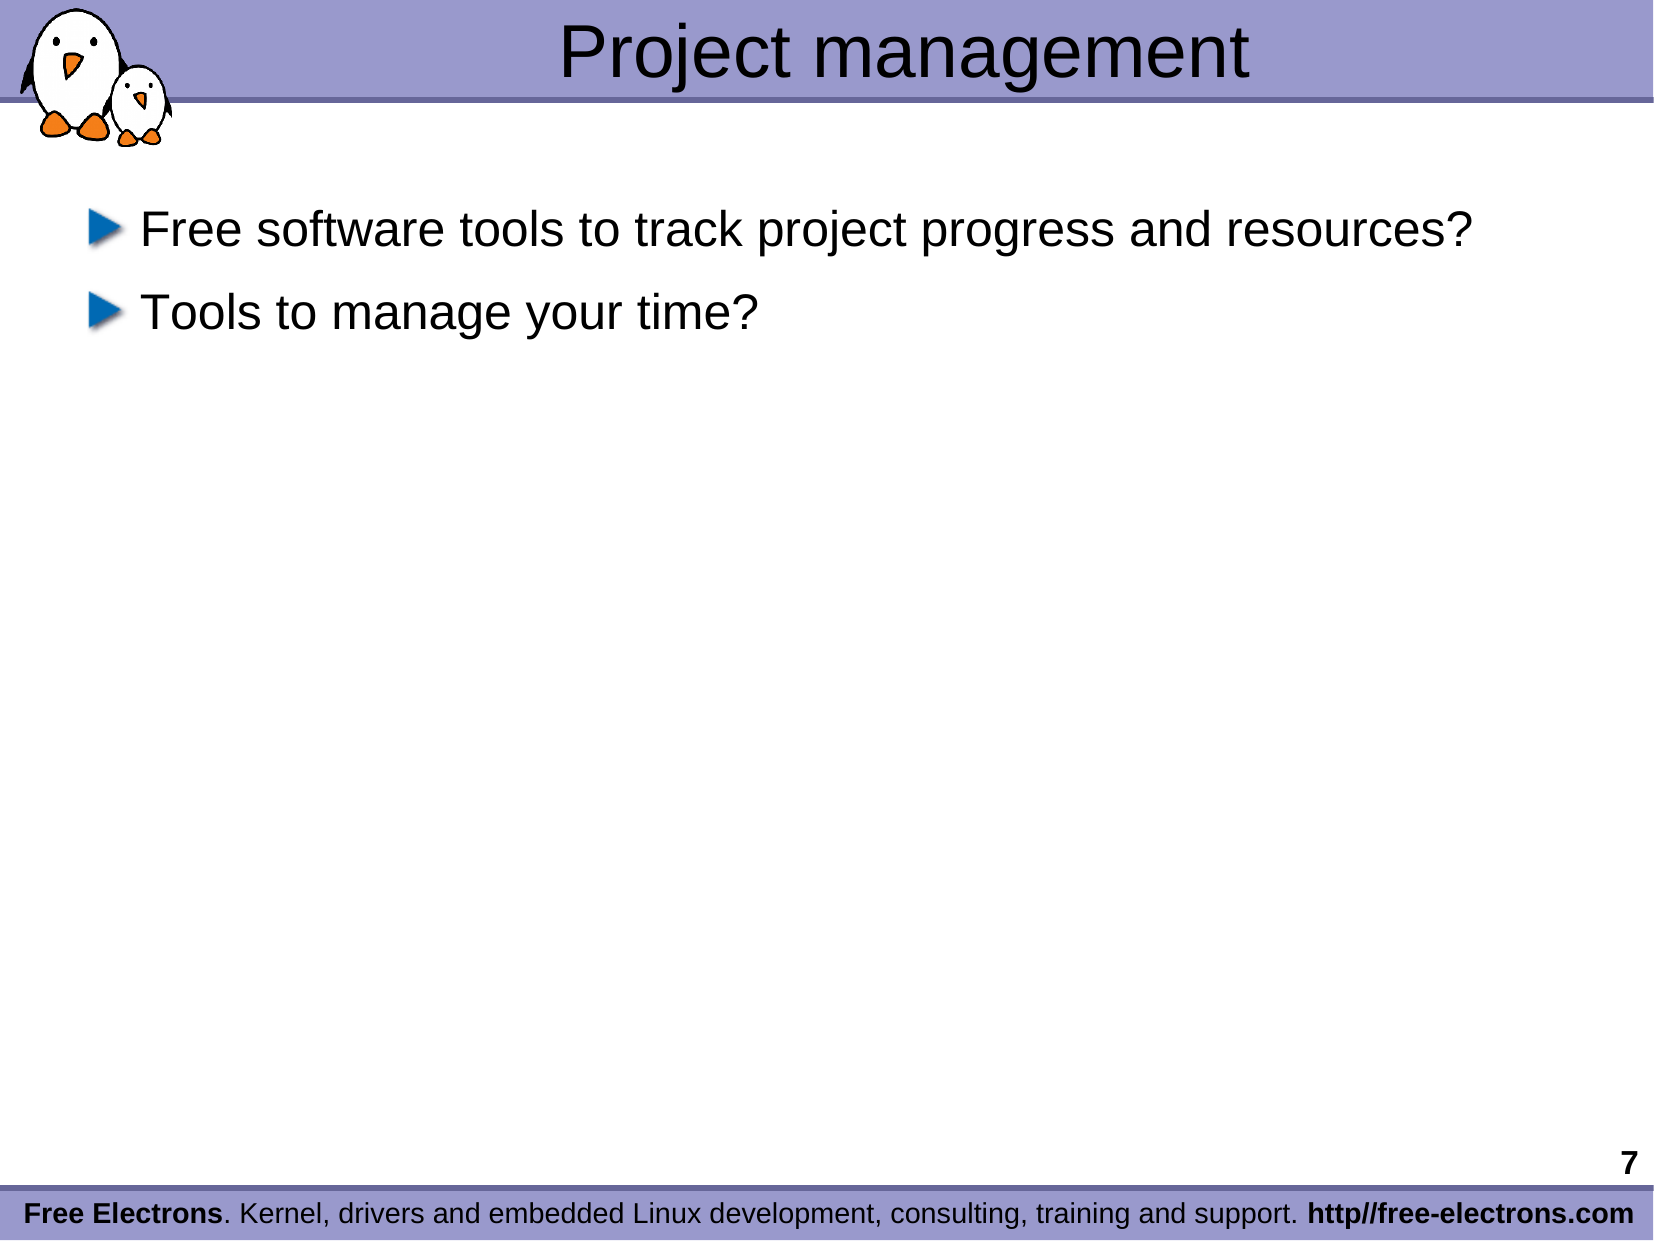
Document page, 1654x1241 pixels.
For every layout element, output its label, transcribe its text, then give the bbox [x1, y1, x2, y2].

title Project management [178, 4, 1631, 98]
picture [20, 8, 172, 147]
list Free software tools to track project progress and resources? Tools to manage your time? [68, 201, 1592, 1118]
